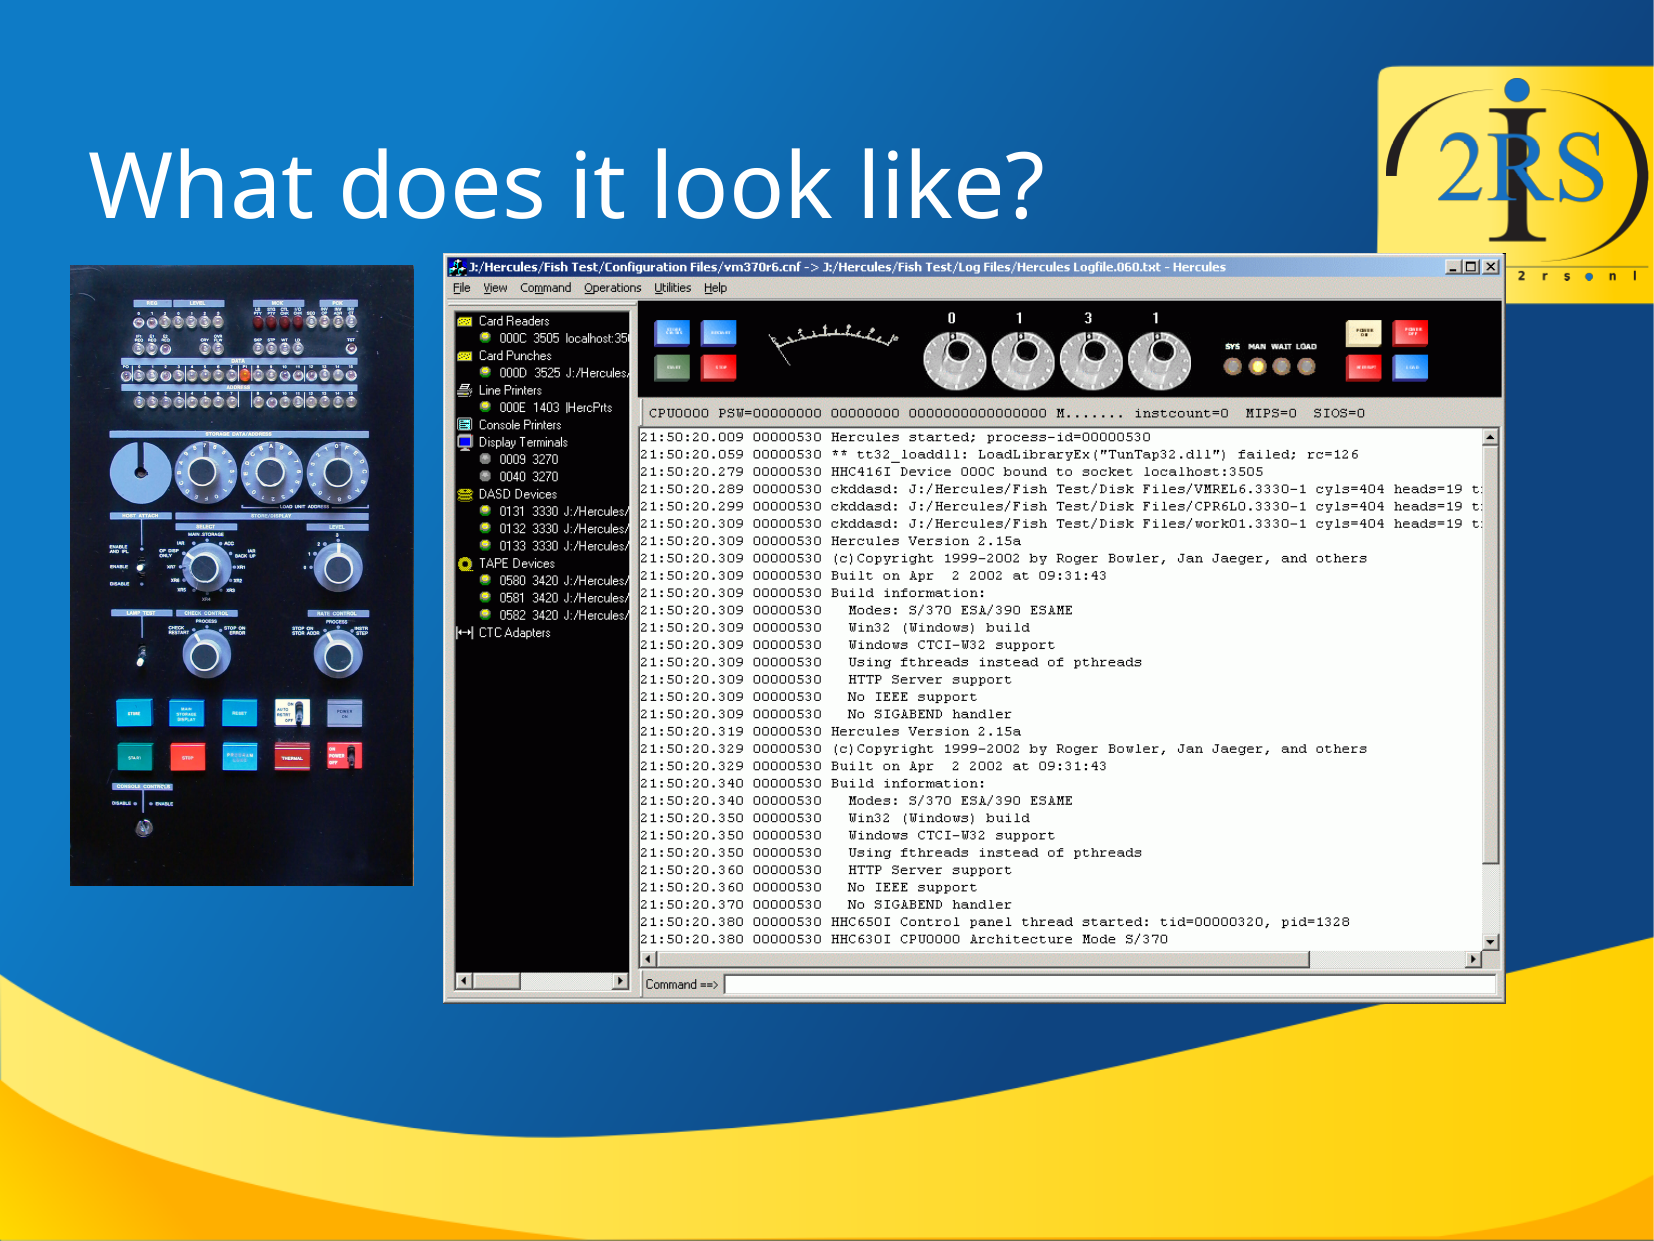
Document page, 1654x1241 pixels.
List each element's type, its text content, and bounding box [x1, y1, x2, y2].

picture [0, 0, 1654, 1241]
title What does it look like? [88, 70, 1335, 296]
